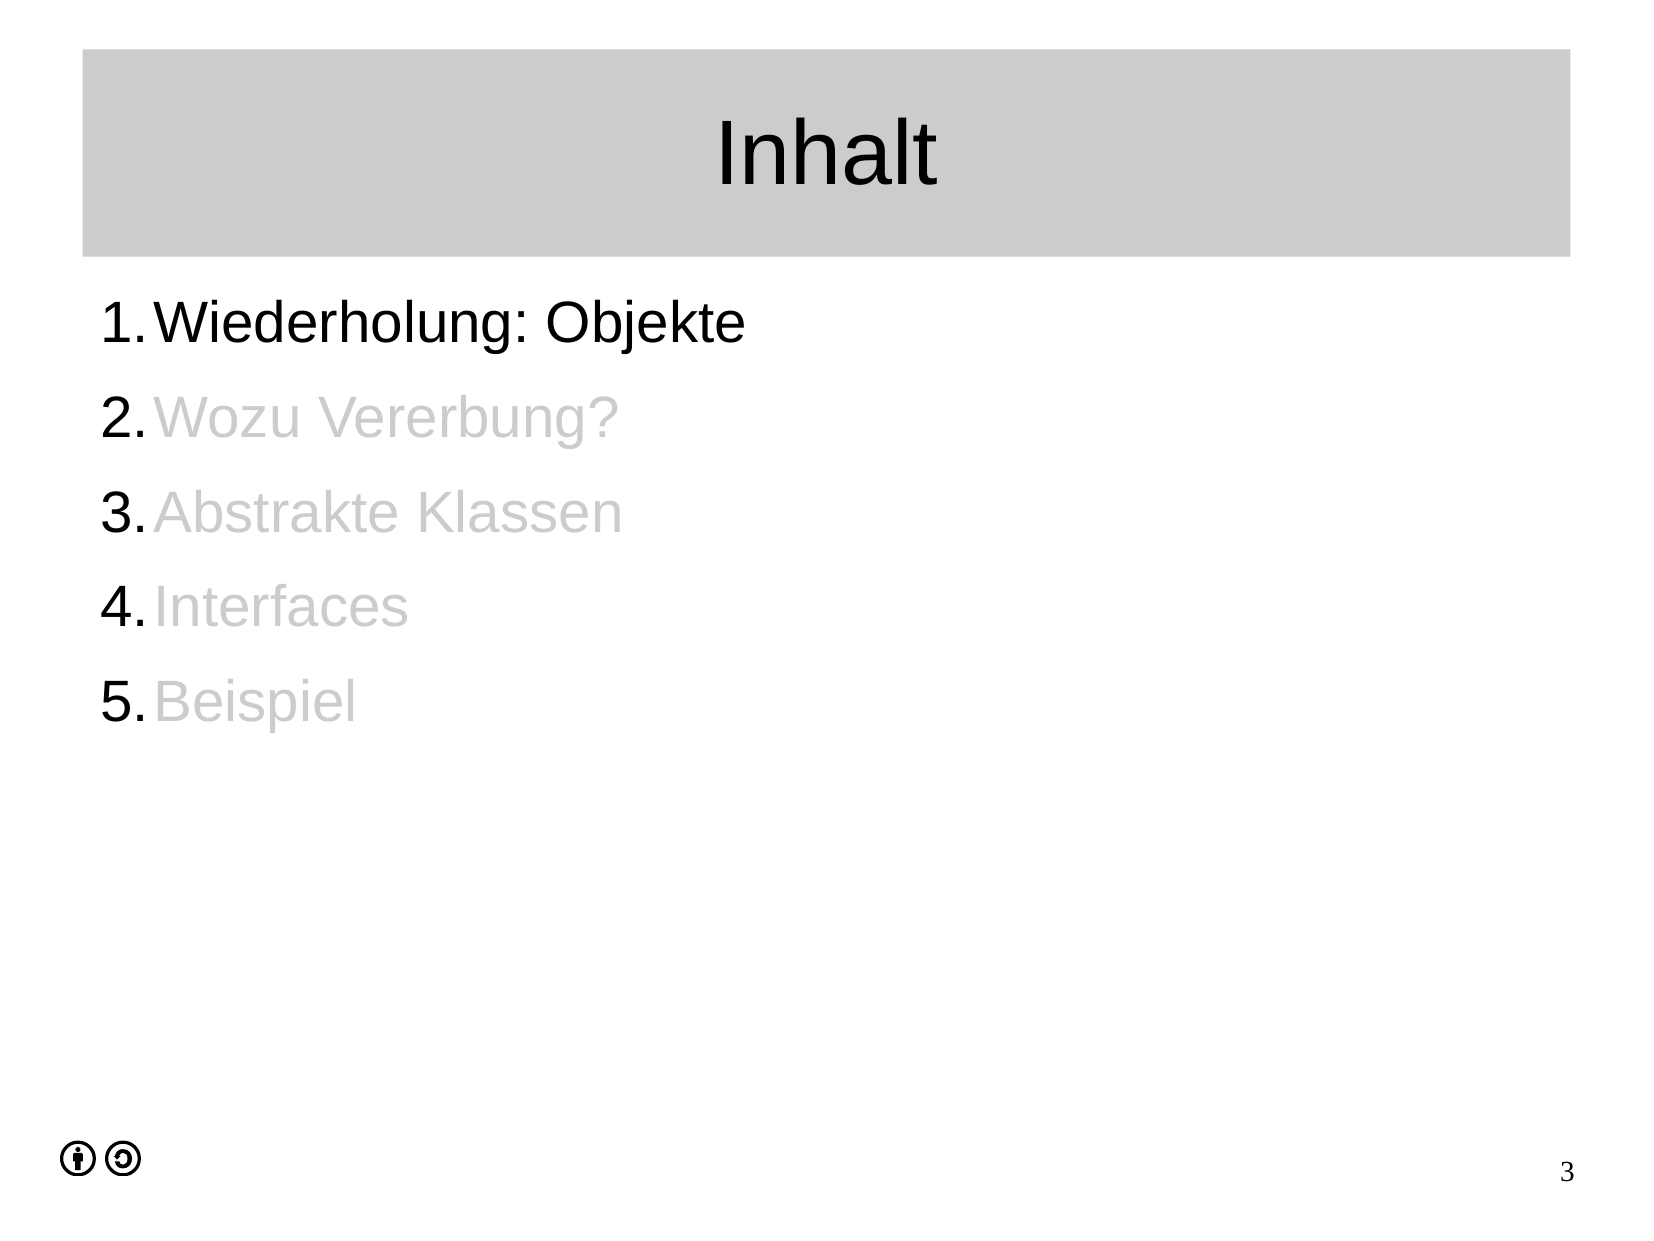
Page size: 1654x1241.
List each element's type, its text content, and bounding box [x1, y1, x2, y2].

list Wiederholung: Objekte Wozu Vererbung? Abstrakte Klassen Interfaces Beispiel [82, 290, 1538, 1010]
title Inhalt [82, 49, 1571, 257]
